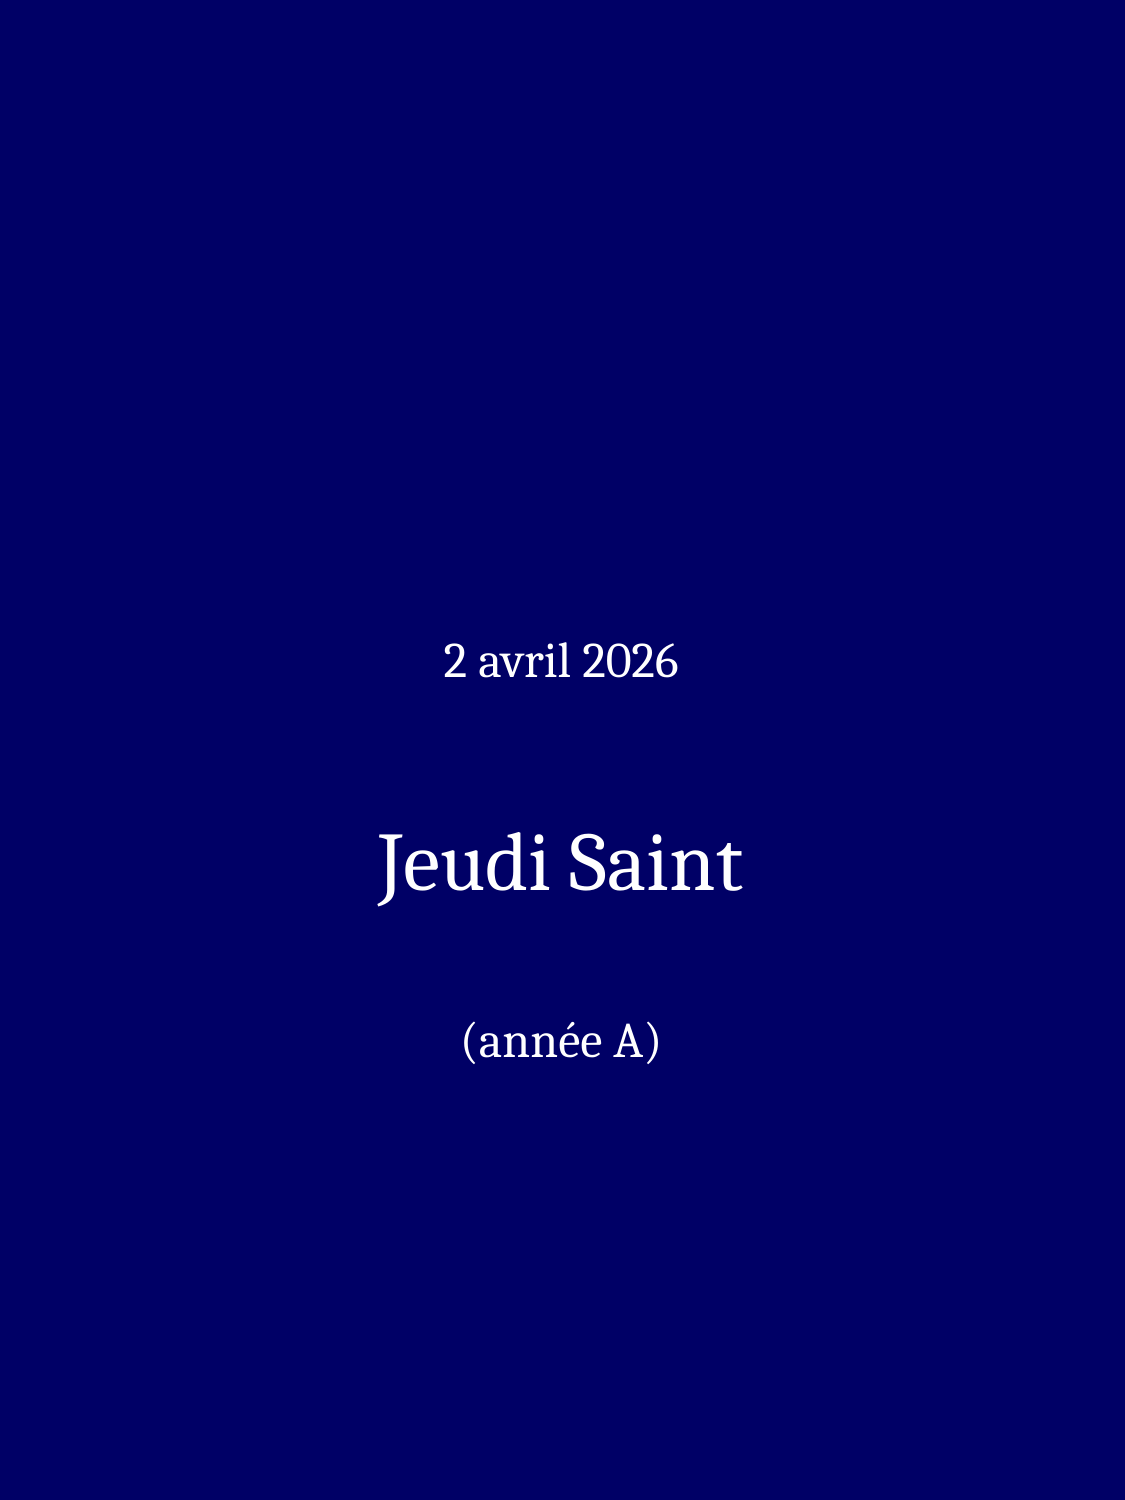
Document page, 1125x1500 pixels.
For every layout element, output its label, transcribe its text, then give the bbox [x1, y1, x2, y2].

text_box 2 avril 2026 Jeudi Saint (année A) [356, 620, 766, 1095]
